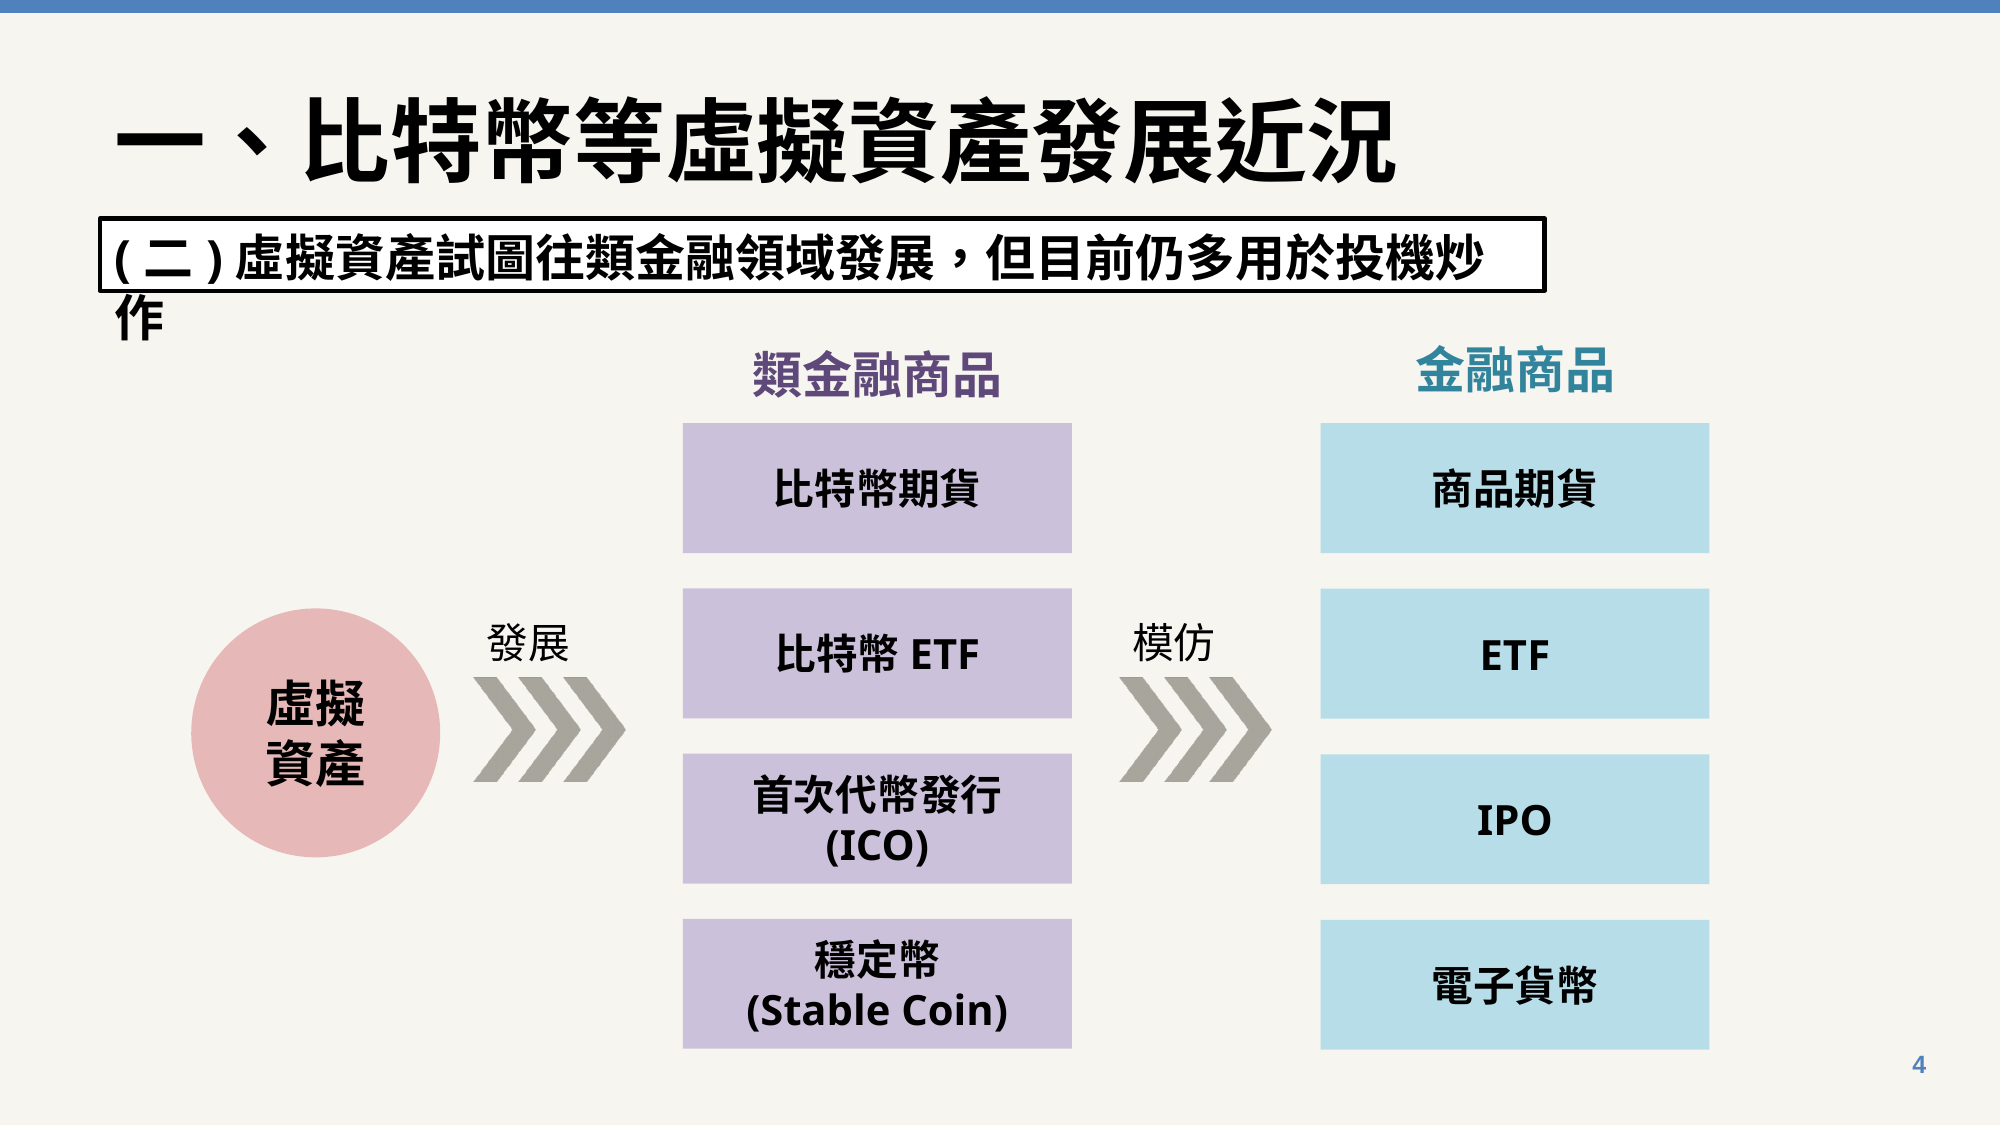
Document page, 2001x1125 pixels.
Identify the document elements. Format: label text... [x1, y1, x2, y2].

text_box 電子貨幣 [1320, 919, 1710, 1050]
text_box 金融商品 [1367, 330, 1663, 407]
picture [1105, 640, 1284, 819]
text_box (二)虛擬資產試圖往類金融領域發展，但目前仍多用於投機炒作 [100, 219, 1545, 291]
text_box 模仿 [1102, 616, 1246, 668]
text_box 商品期貨 [1320, 423, 1710, 554]
text_box 比特幣ETF [682, 588, 1072, 719]
text_box 比特幣期貨 [682, 423, 1072, 554]
picture [459, 640, 638, 819]
text_box ETF [1320, 588, 1710, 719]
text_box IPO [1320, 754, 1710, 885]
title 一、比特幣等虛擬資產發展近況 [99, 45, 1900, 233]
text_box 發展 [457, 616, 601, 668]
text_box 3 [1869, 1033, 1969, 1093]
text_box 類金融商品 [729, 335, 1026, 412]
text_box 首次代幣發行 (ICO) [682, 753, 1072, 884]
text_box 虛擬 資產 [191, 608, 441, 858]
text_box 穩定幣 (Stable Coin) [682, 918, 1072, 1049]
